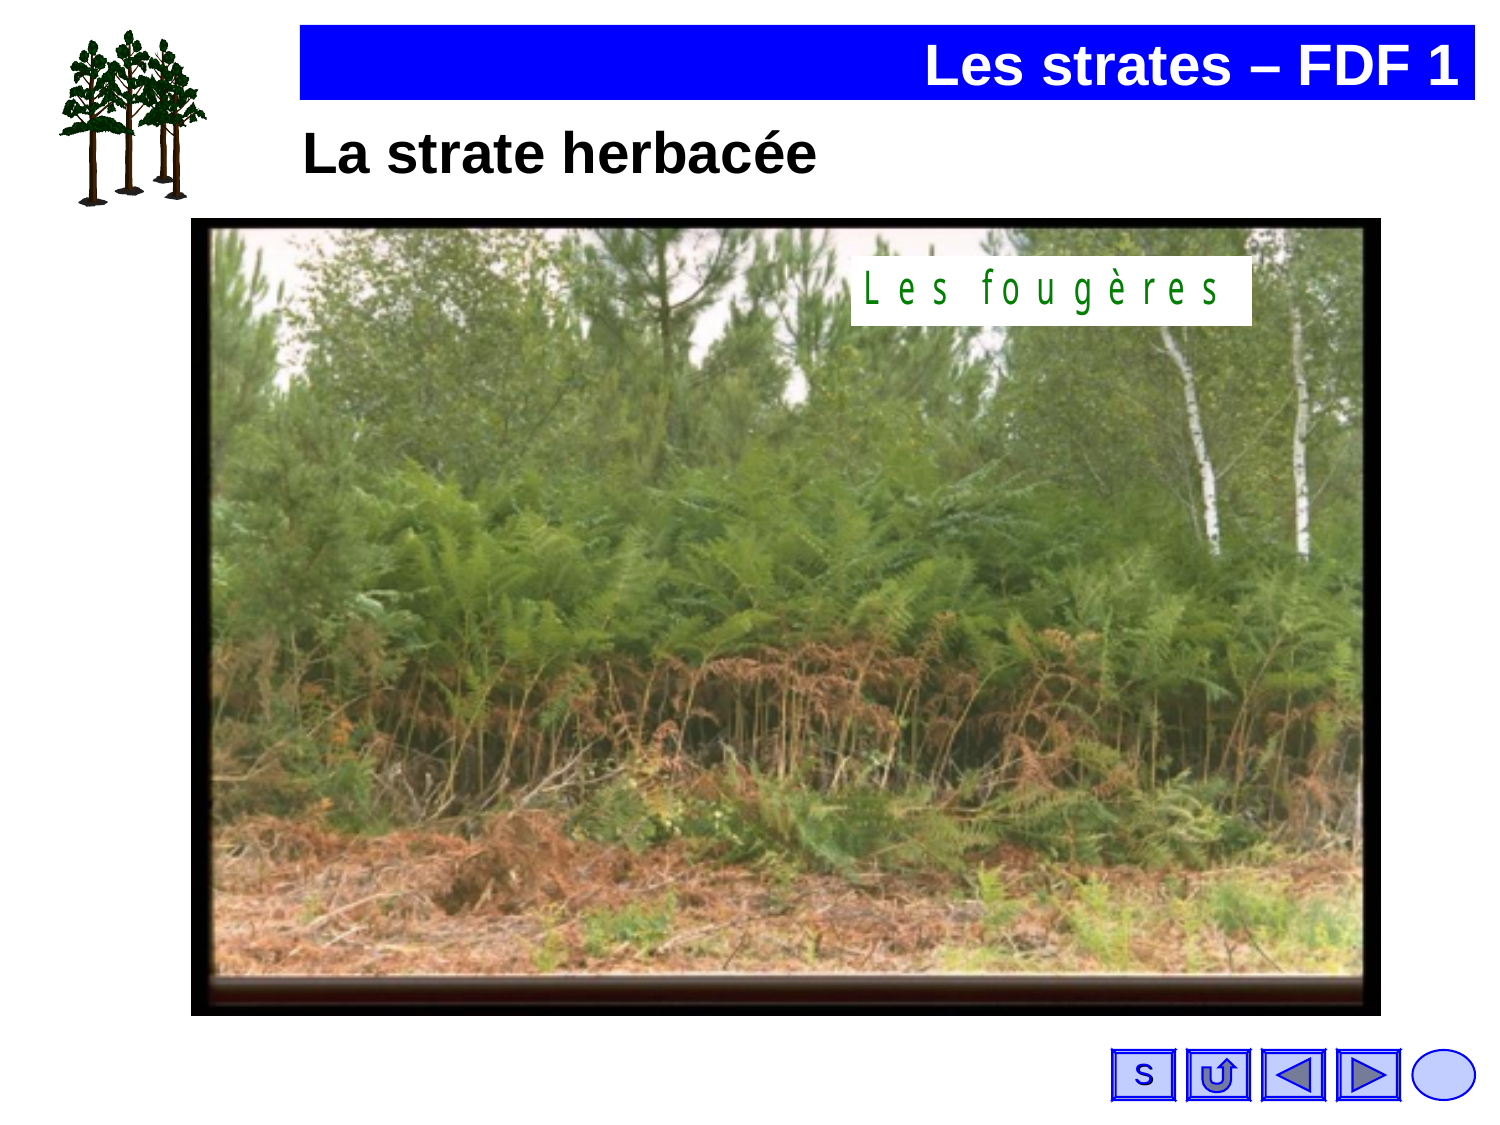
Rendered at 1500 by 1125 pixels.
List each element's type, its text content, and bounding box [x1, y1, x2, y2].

text_box [1412, 1049, 1476, 1101]
text_box Les strates – FDF 1 [299, 24, 1475, 100]
picture [191, 218, 1382, 1016]
text_box La strate herbacée [287, 112, 1096, 194]
